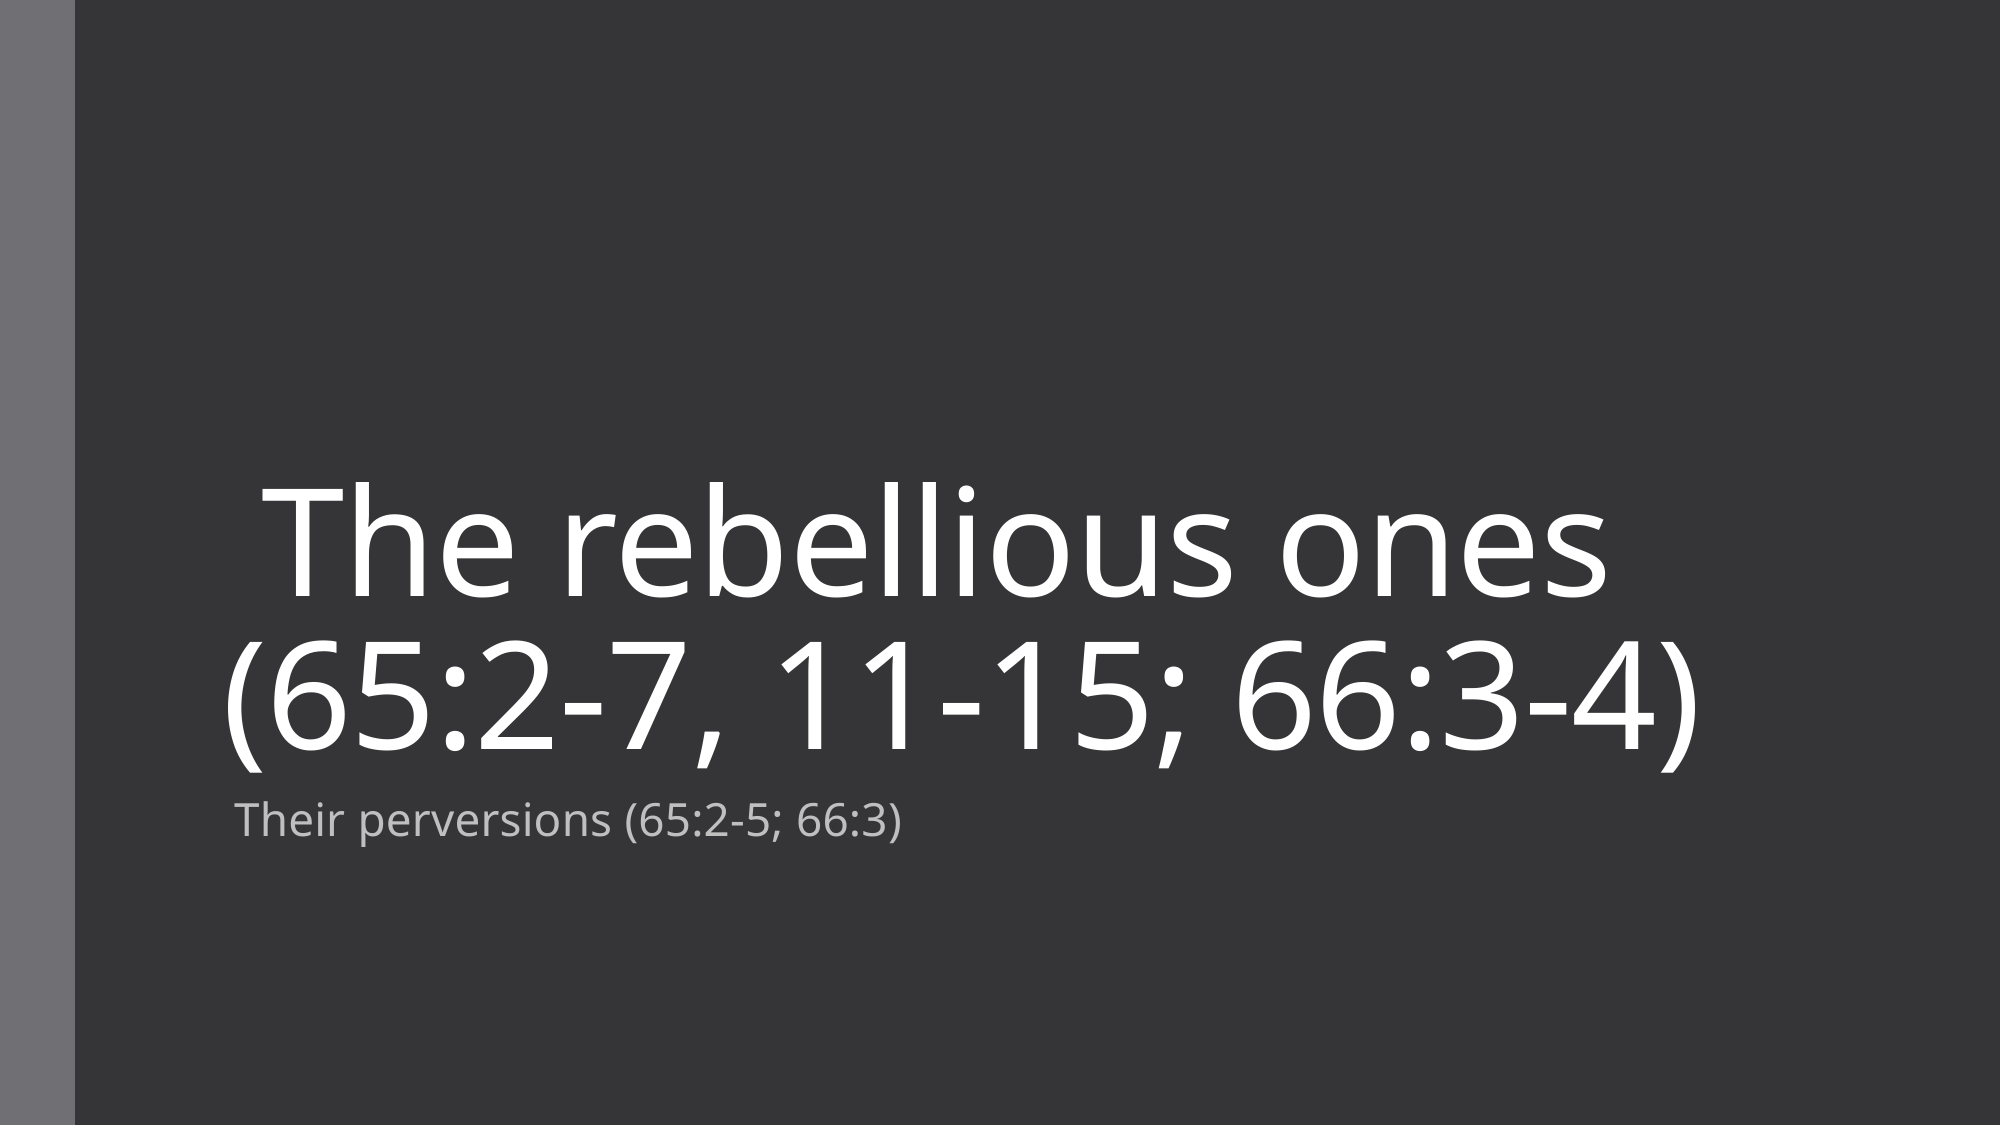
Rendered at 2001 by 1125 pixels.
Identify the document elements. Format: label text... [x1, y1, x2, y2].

title The rebellious ones (65:2-7, 11-15; 66:3-4) [206, 124, 1752, 787]
subtitle Their perversions (65:2-5; 66:3) [206, 787, 1752, 1066]
